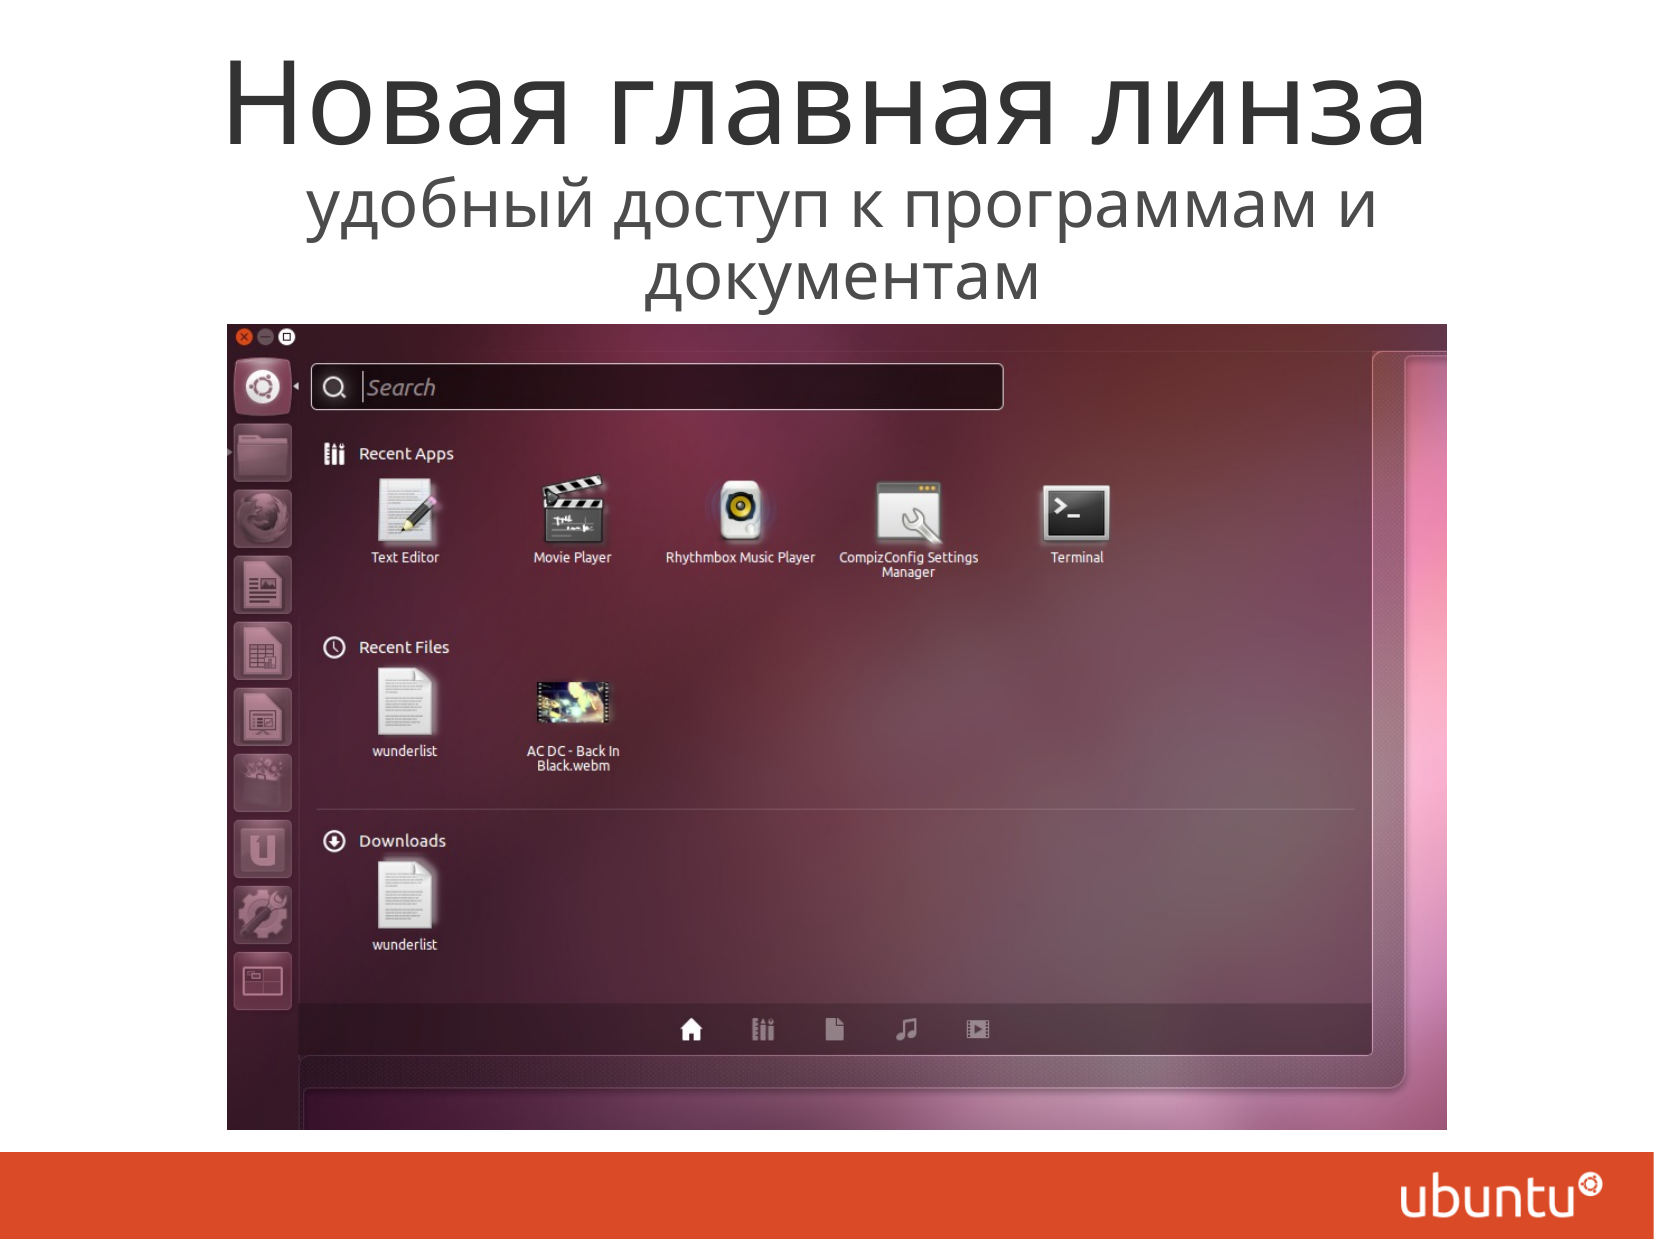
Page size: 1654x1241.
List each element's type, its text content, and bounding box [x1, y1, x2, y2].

picture [0, 1152, 1654, 1239]
title Новая главная линза удобный доступ к программам и документам [56, 71, 1596, 287]
picture [227, 324, 1447, 1130]
